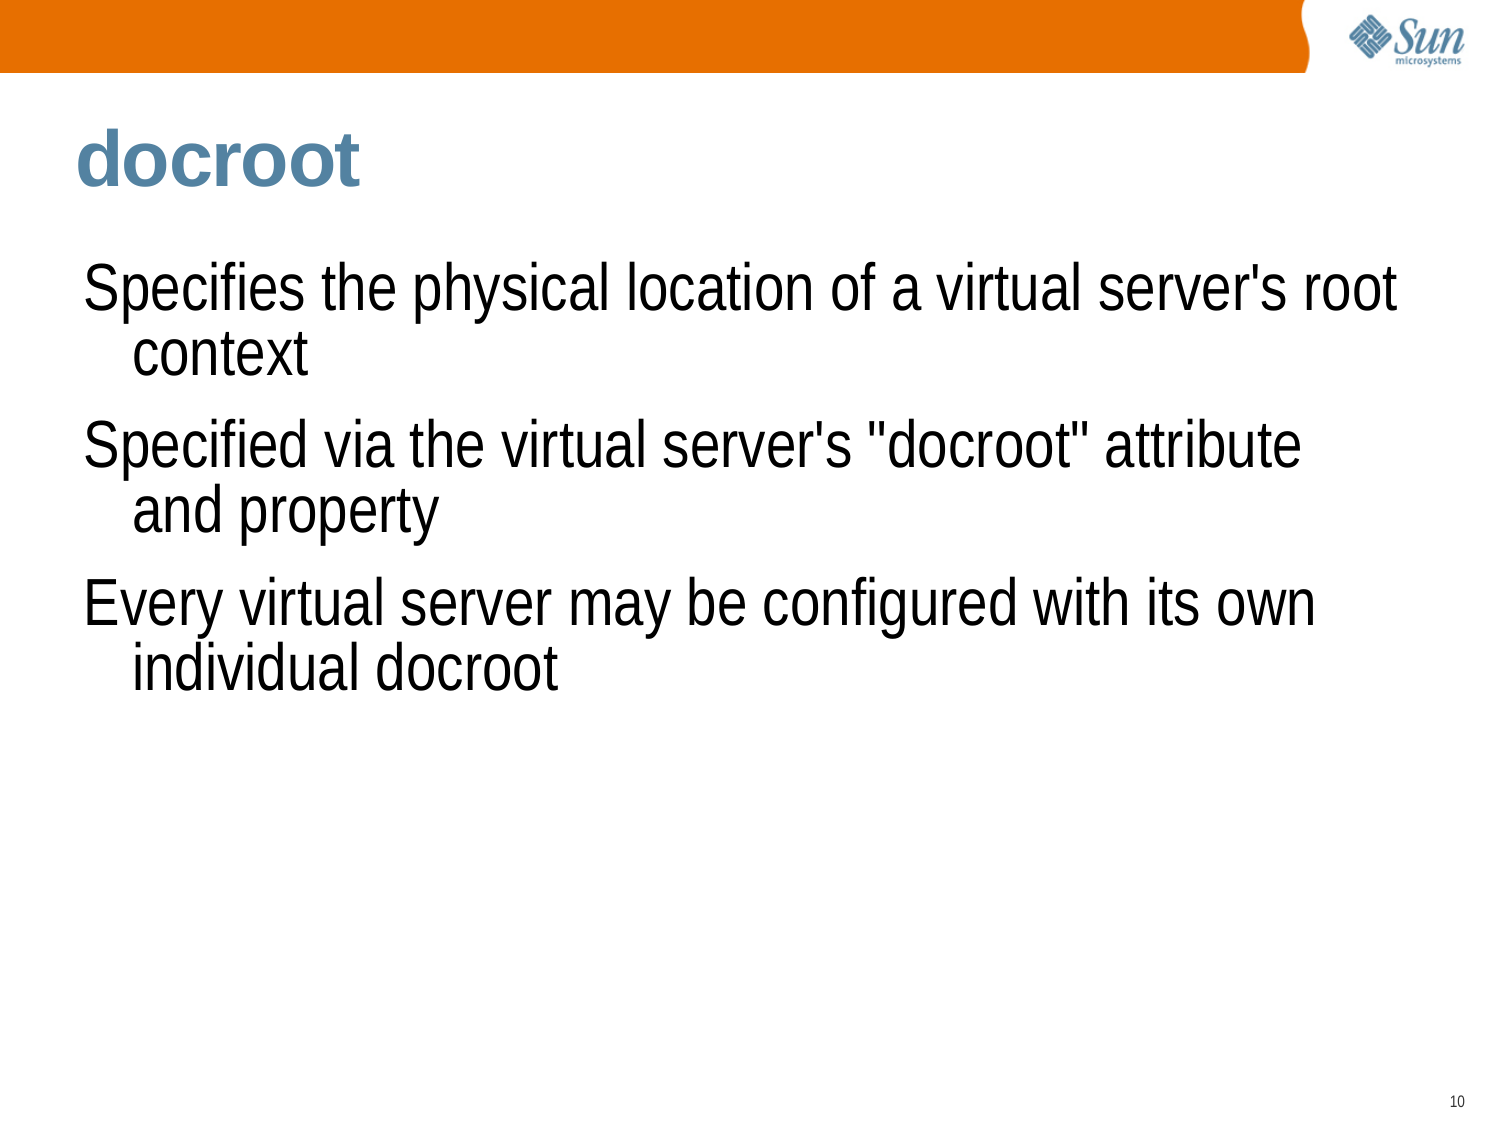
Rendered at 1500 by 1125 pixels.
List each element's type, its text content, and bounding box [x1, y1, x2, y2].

list Specifies the physical location of a virtual server's root context Specified via the virtual server's "docroot" attribute and property Every virtual server may be configured with its own individual docroot [64, 258, 1401, 1062]
picture [0, 0, 1500, 73]
title docroot [75, 123, 1437, 227]
